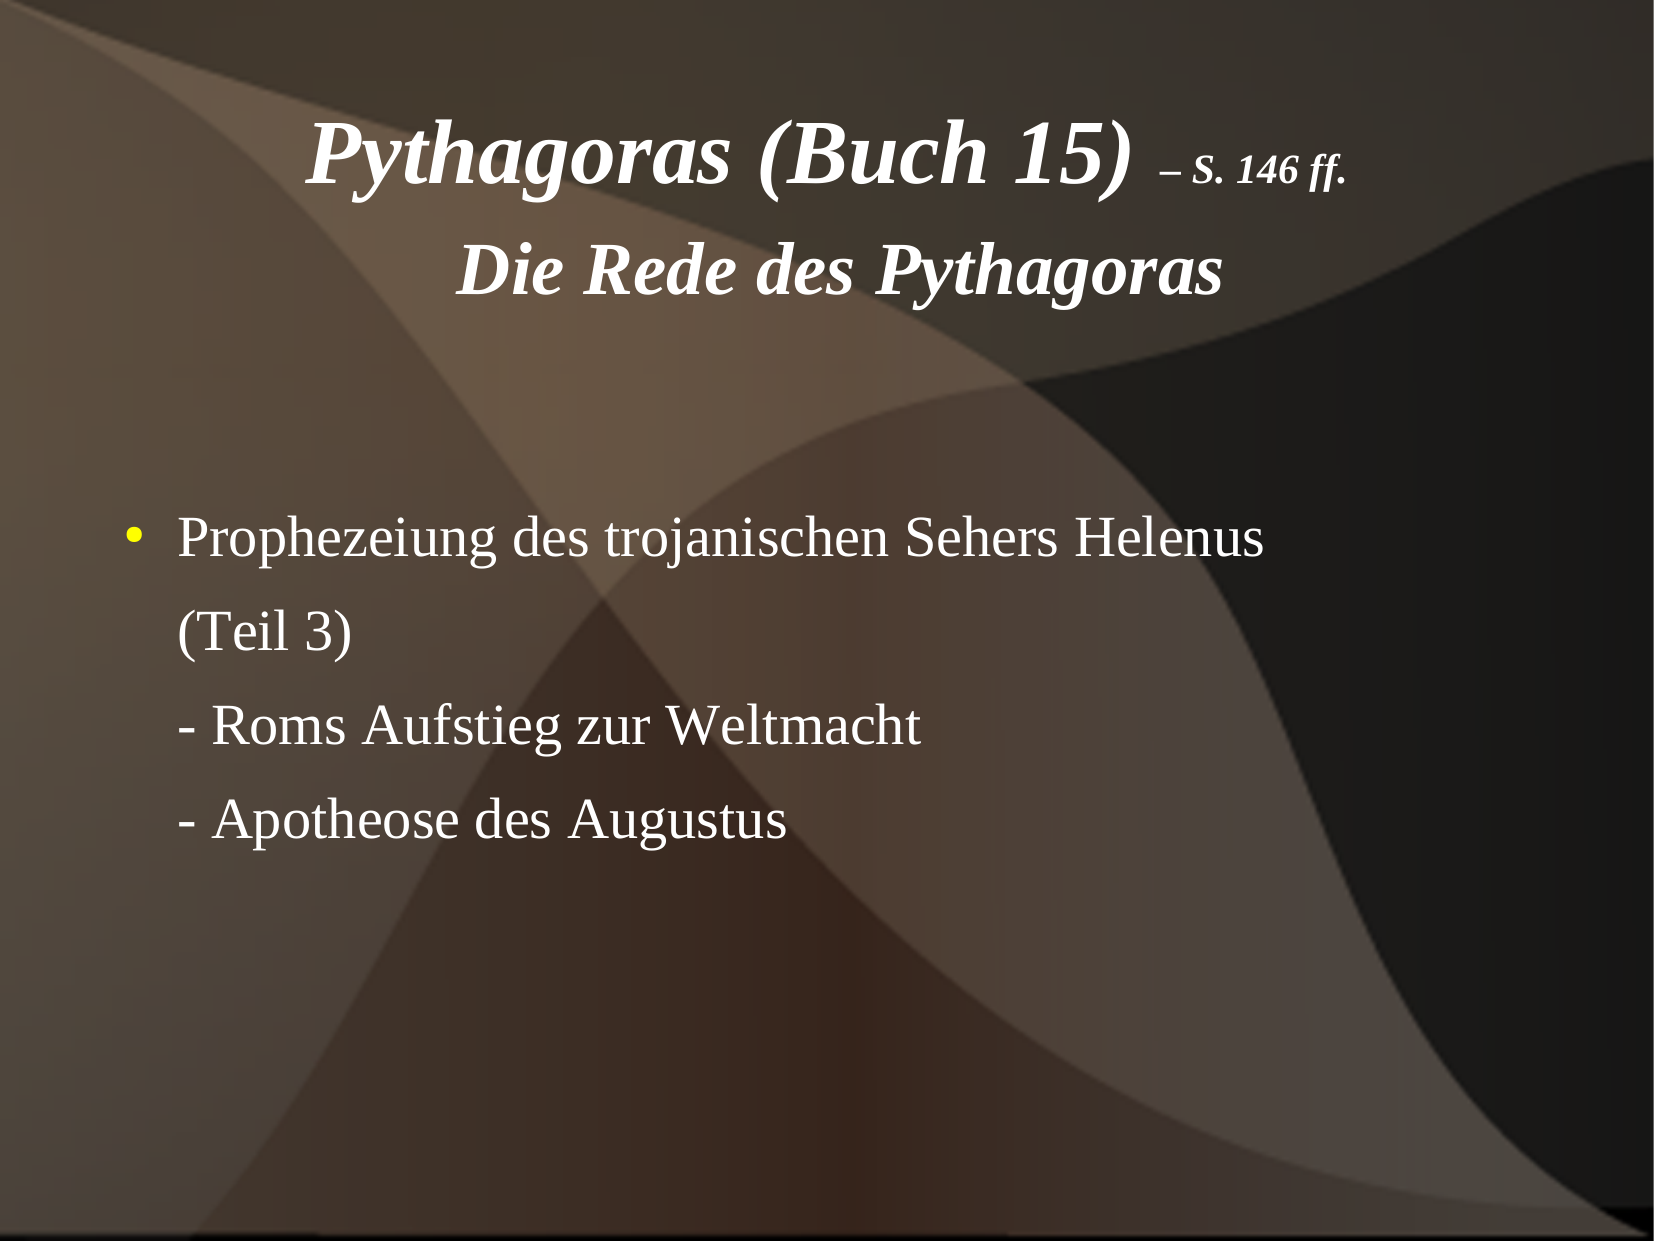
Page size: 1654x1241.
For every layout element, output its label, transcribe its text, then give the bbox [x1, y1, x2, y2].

title Die Rede des Pythagoras [106, 165, 1595, 373]
list Prophezeiung des trojanischen Sehers Helenus (Teil 3) - Roms Aufstieg zur Weltmacht - Apotheose des Augustus [106, 504, 1595, 1241]
title Pythagoras (Buch 15) – S. 146 ff. [82, 49, 1571, 257]
picture [0, 0, 1654, 1241]
